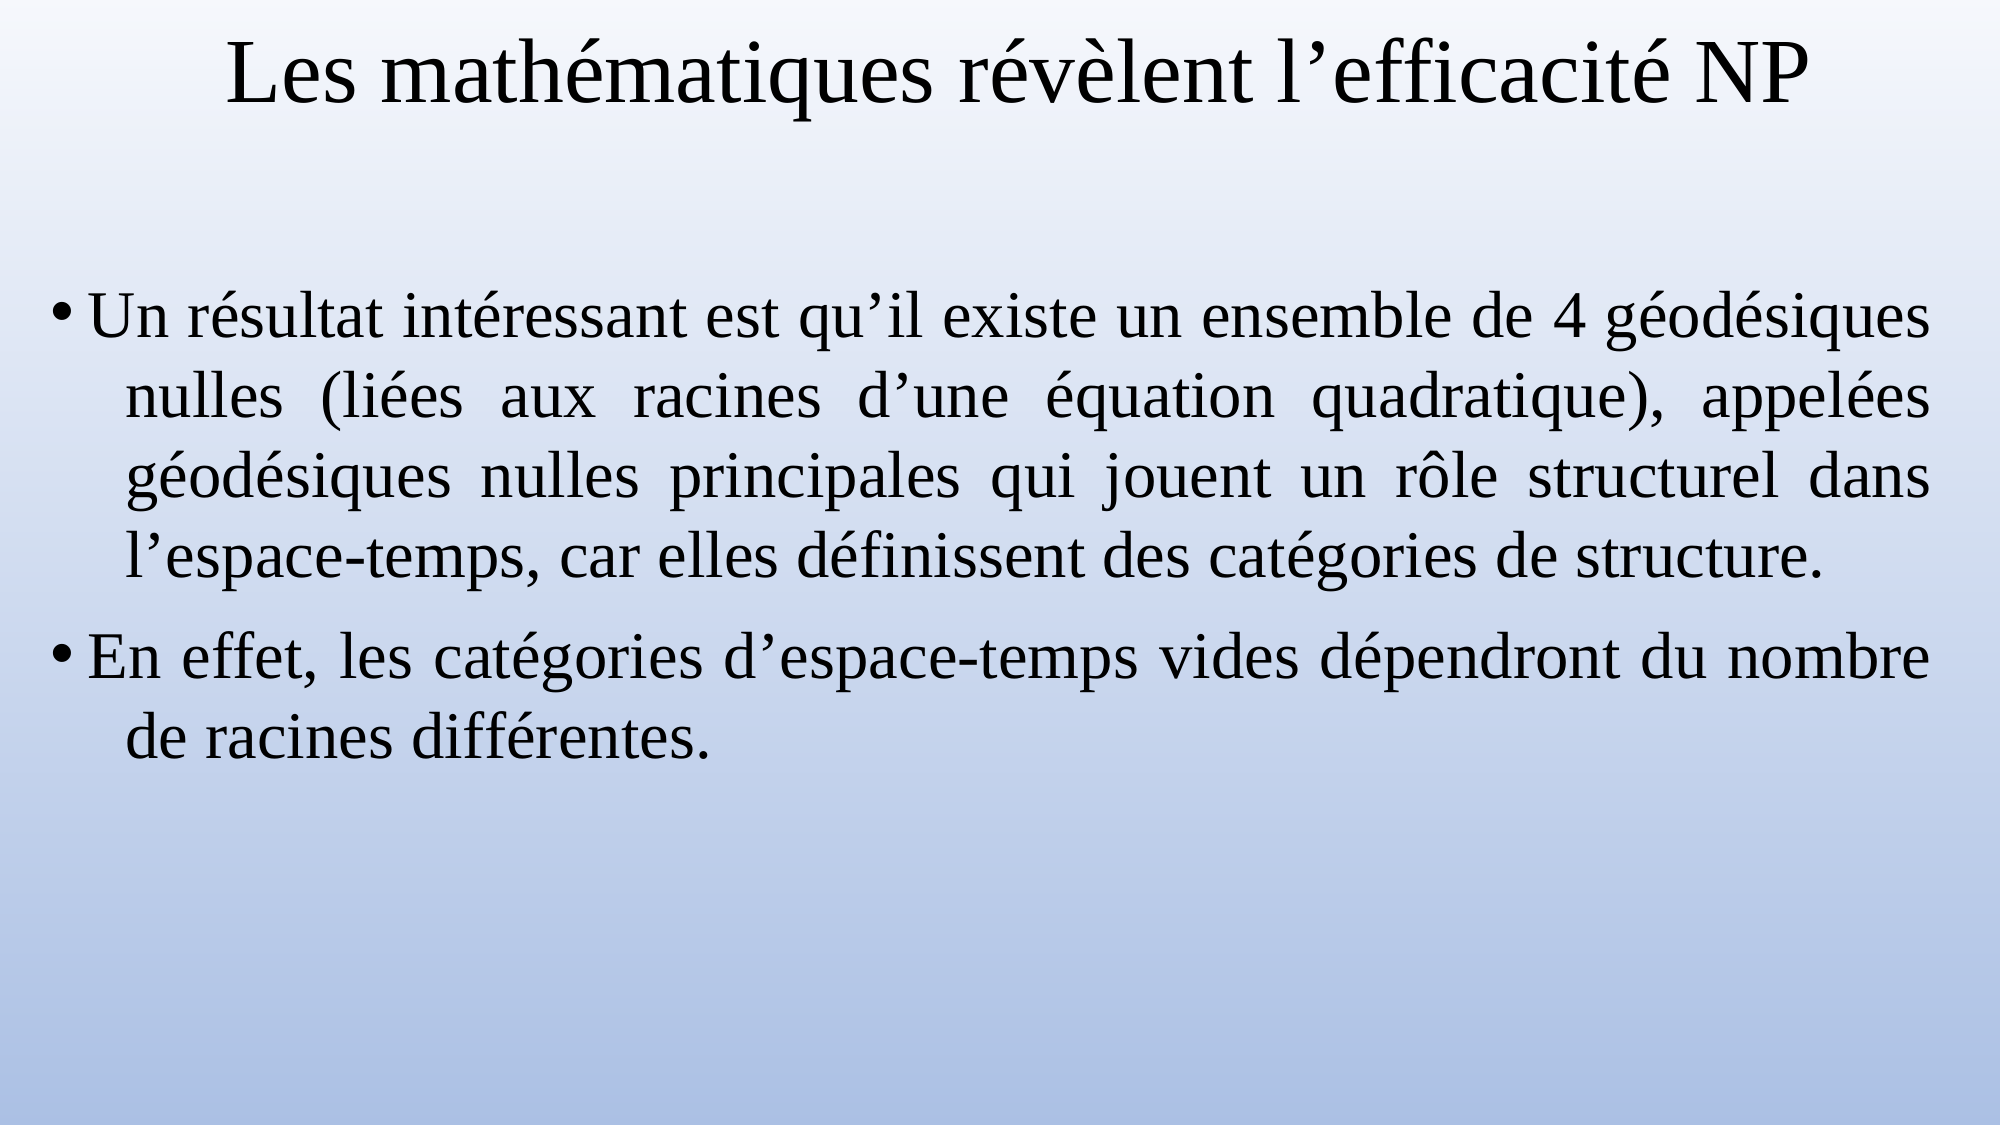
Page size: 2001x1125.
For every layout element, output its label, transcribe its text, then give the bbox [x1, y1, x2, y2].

title Les mathématiques révèlent l’efficacité NP [69, 3, 1971, 142]
list Un résultat intéressant est qu’il existe un ensemble de 4 géodésiques nulles (liées aux racines d’une équation quadratique), appelées géodésiques nulles principales qui jouent un rôle structurel dans l’espace-temps, car elles définissent des catégories de structure. En effet, les catégories d’espace-temps vides dépendront du nombre de racines différentes. [35, 263, 1951, 942]
